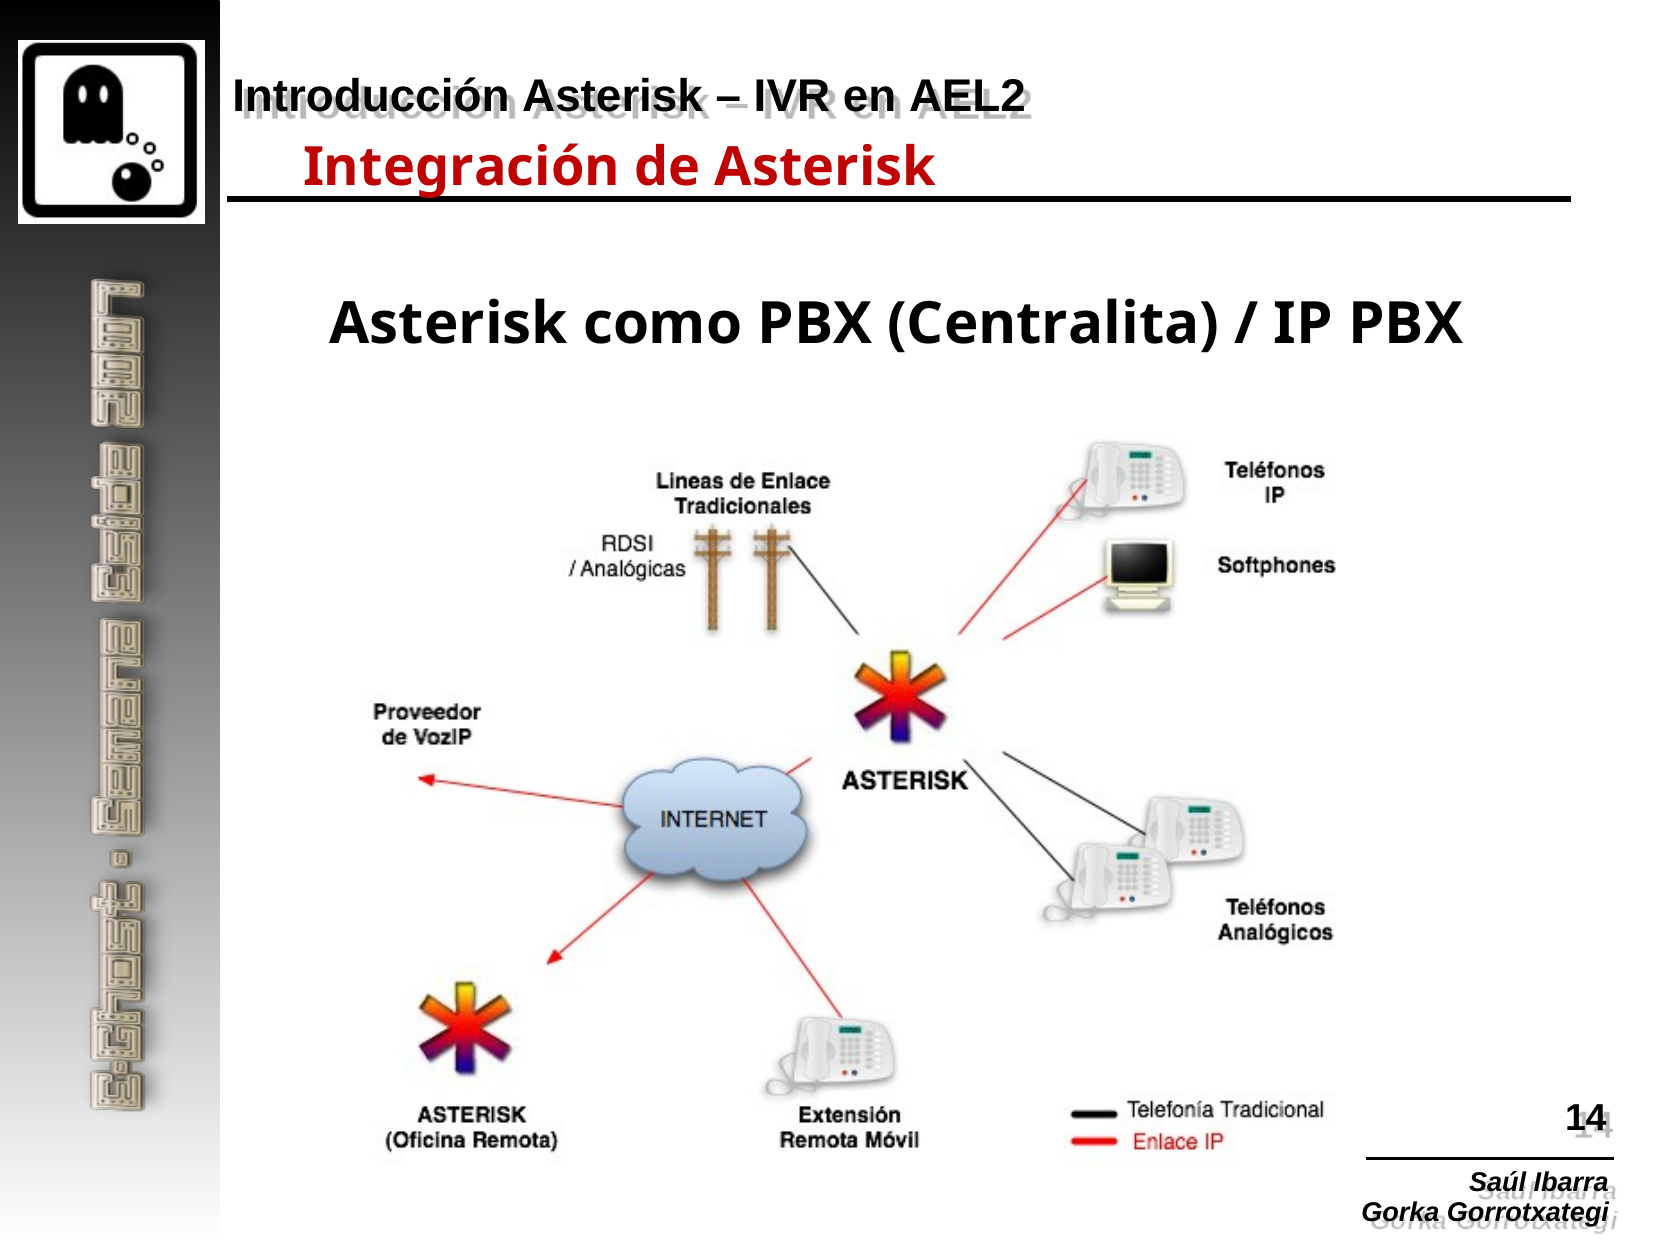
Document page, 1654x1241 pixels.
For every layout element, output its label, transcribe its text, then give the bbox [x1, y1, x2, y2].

picture [51, 250, 180, 1122]
picture [347, 1121, 1366, 1173]
title Integración de Asterisk [303, 125, 1624, 204]
picture [18, 40, 205, 224]
list Asterisk como PBX (Centralita) / IP PBX [312, 281, 1625, 1121]
